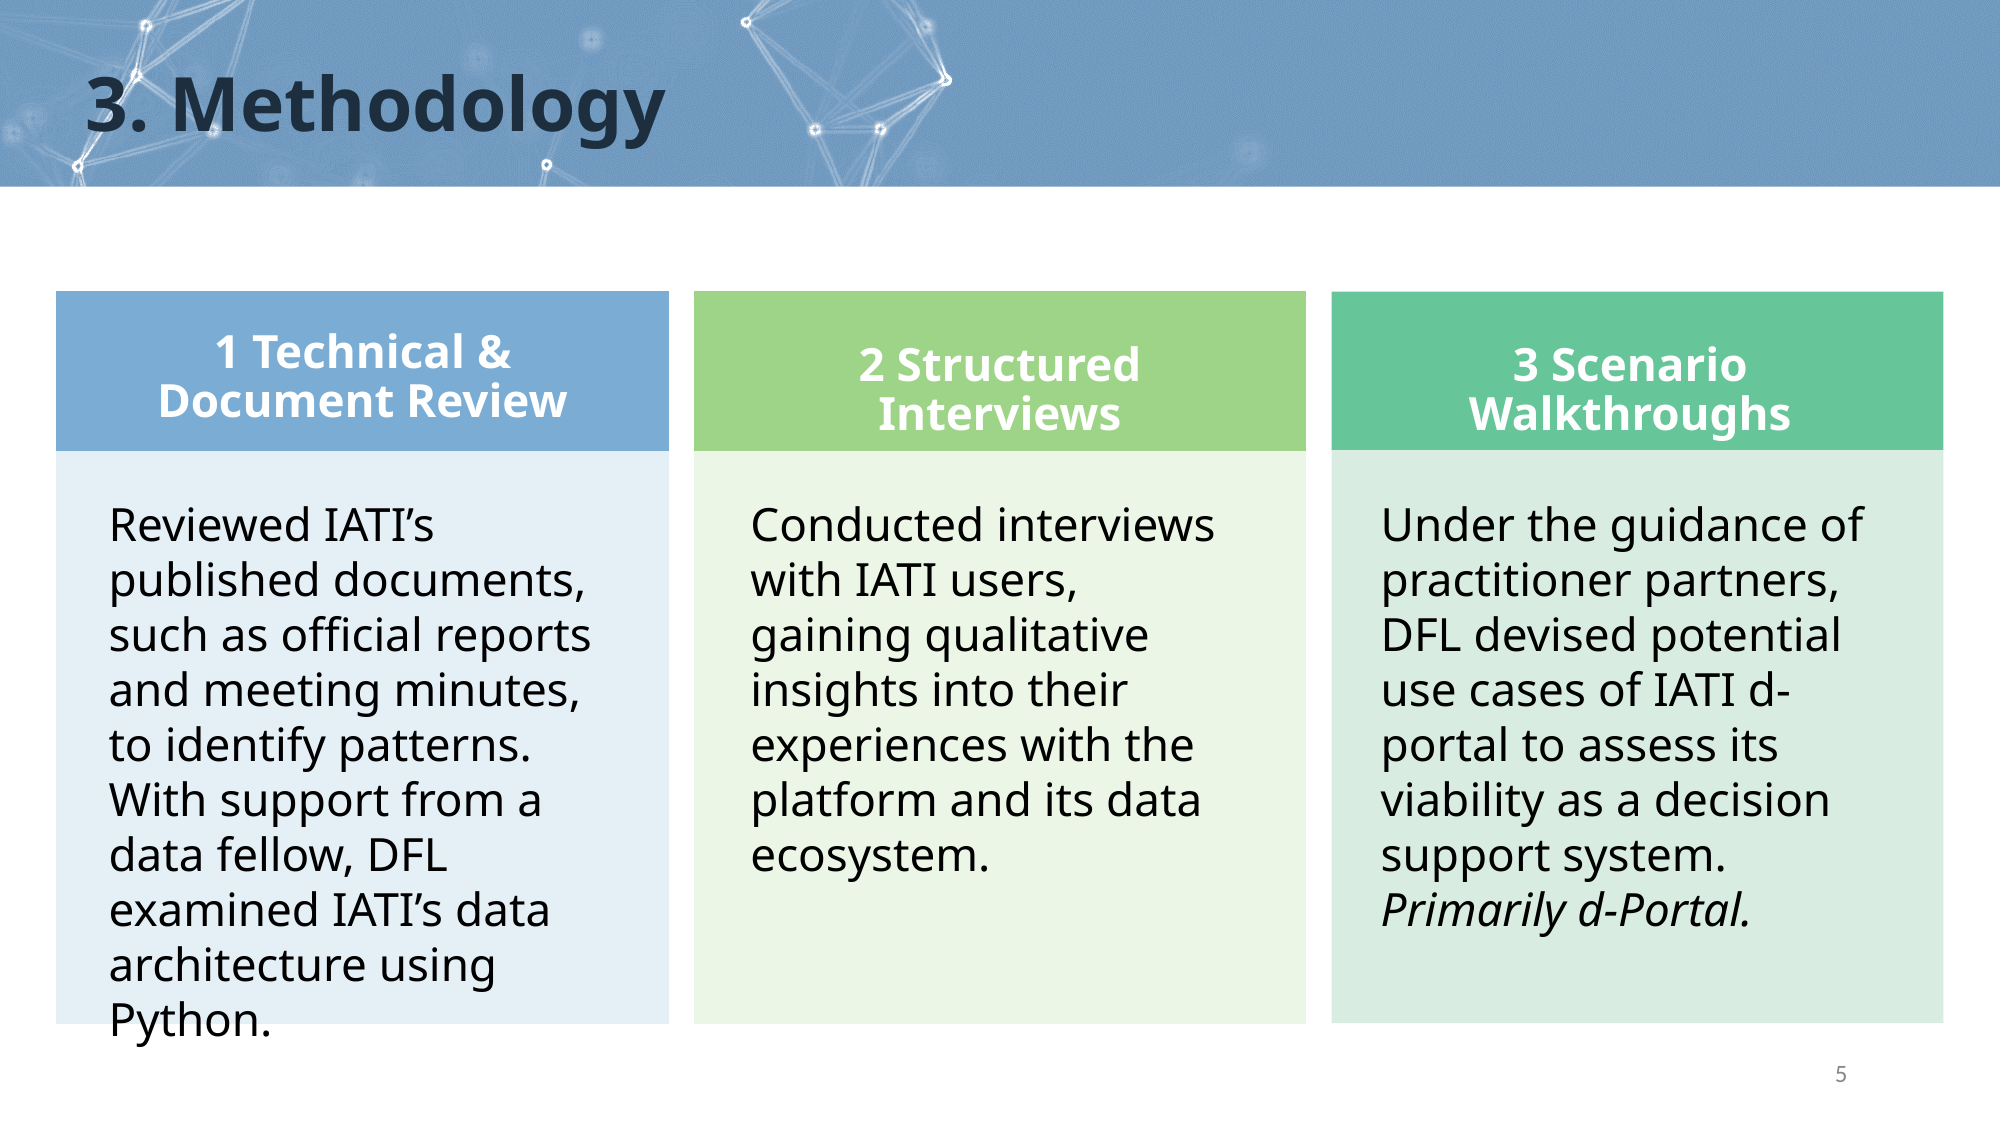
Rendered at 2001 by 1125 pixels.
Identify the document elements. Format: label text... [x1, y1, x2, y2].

text_box [0, 186, 2000, 1125]
text_box Conducted interviews with IATI users, gaining qualitative insights into their experiences with the platform and its data ecosystem. [735, 480, 1265, 985]
text_box Reviewed IATI’s published documents, such as official reports and meeting minutes, to identify patterns. With support from a data fellow, DFL examined IATI’s data architecture using Python. [93, 480, 623, 985]
picture [0, 0, 2000, 186]
slide_number <number> [1412, 1042, 1863, 1103]
text_box 1 Technical & Document Review [74, 314, 651, 443]
picture [184, 1014, 197, 1024]
picture [211, 1014, 225, 1024]
picture [56, 291, 669, 1024]
text_box Under the guidance of practitioner partners, DFL devised potential use cases of IATI d-portal to assess its viability as a decision support system. Primarily d-Portal. [1365, 480, 1895, 985]
text_box 3. Methodology [70, 40, 1796, 174]
text_box 2 Structured Interviews [719, 326, 1281, 456]
picture [239, 1014, 252, 1024]
picture [117, 1007, 129, 1020]
text_box 3 Scenario Walkthroughs [1349, 326, 1912, 456]
picture [694, 291, 1306, 1024]
